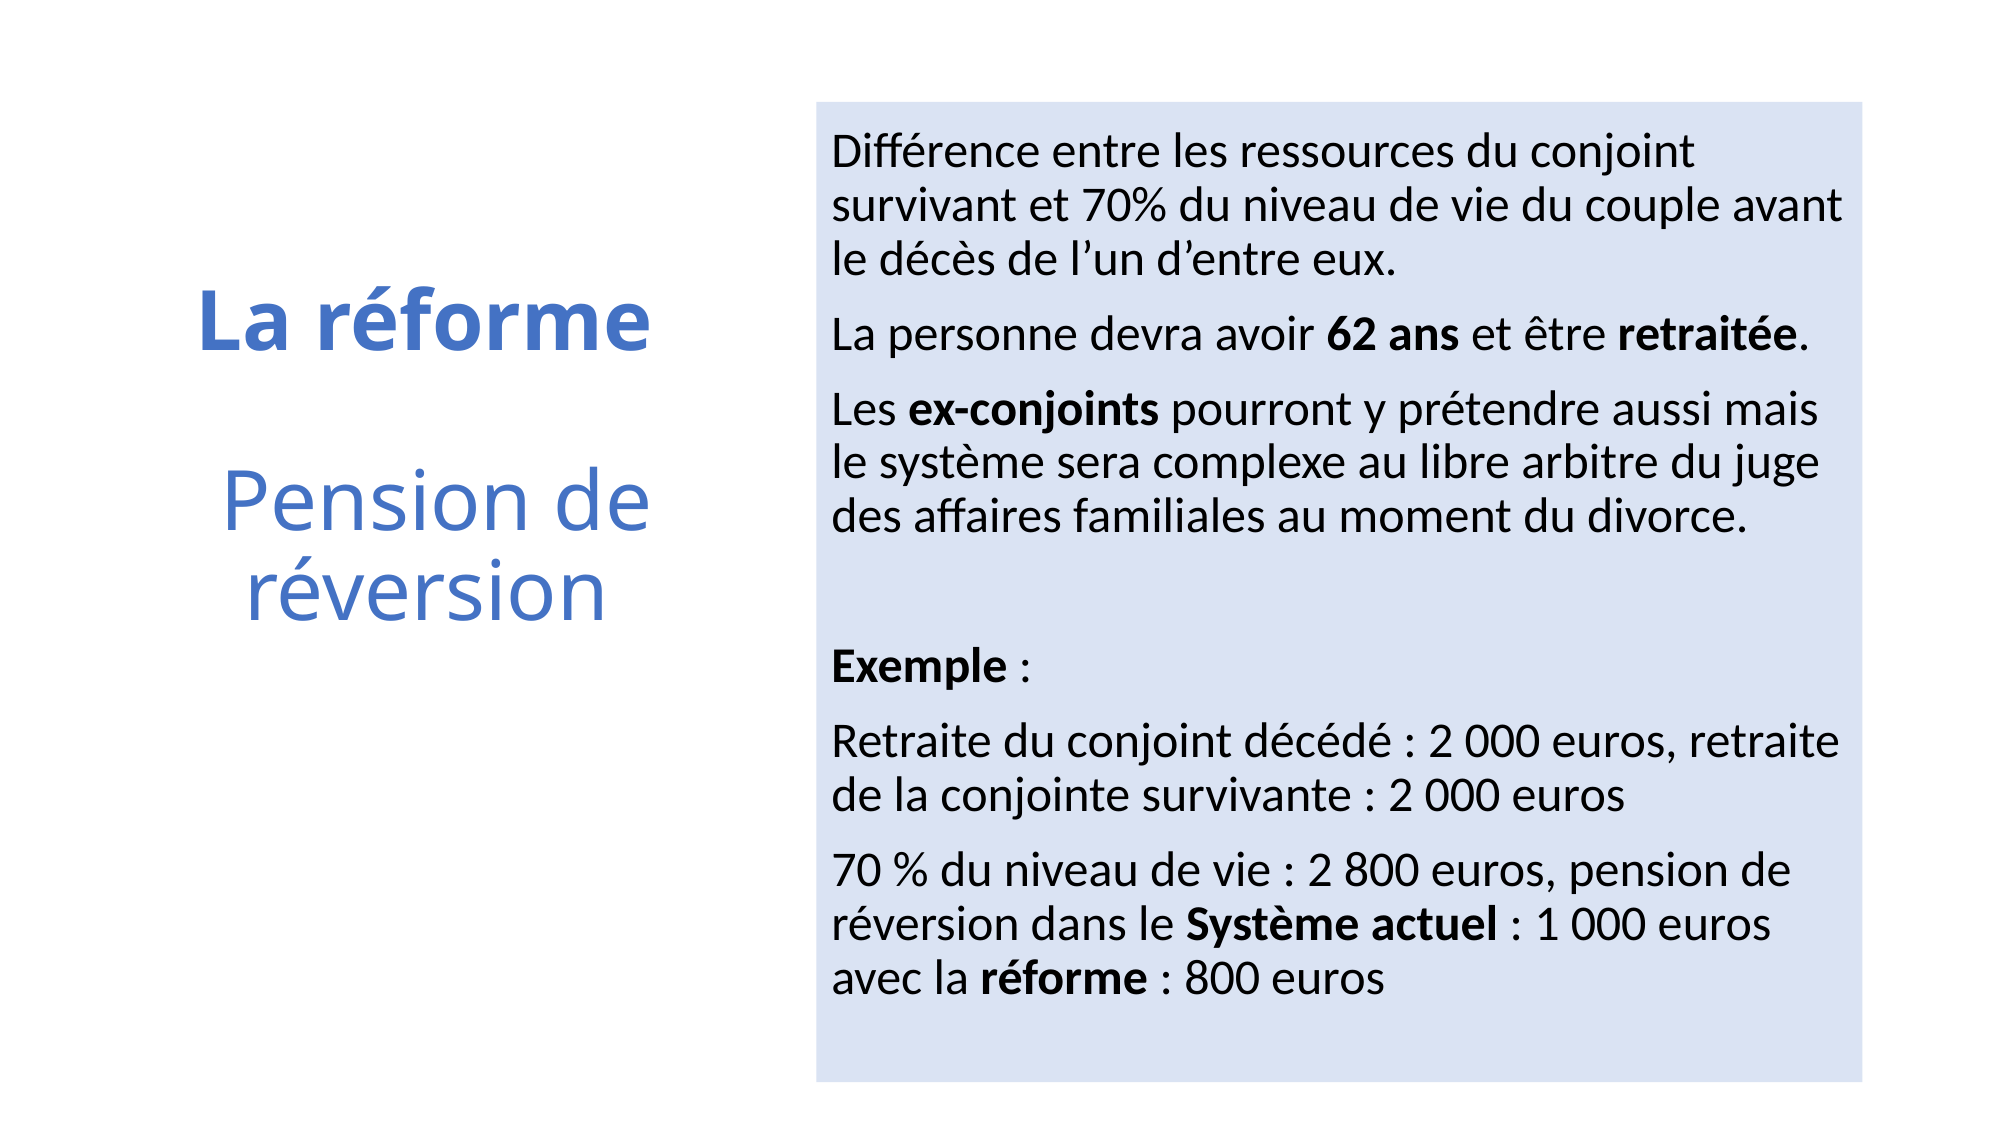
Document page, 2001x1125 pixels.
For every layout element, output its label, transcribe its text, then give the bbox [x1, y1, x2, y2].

list Différence entre les ressources du conjoint survivant et 70% du niveau de vie du couple avant le décès de l’un d’entre eux. La personne devra avoir 62 ans et être retraitée. Les ex-conjoints pourront y prétendre aussi mais le système sera complexe au libre arbitre du juge des affaires familiales au moment du divorce. Exemple : Retraite du conjoint décédé : 2 000 euros, retraite de la conjointe survivante : 2 000 euros 70 % du niveau de vie : 2 800 euros, pension de réversion dans le Système actuel : 1 000 euros avec la réforme : 800 euros [816, 101, 1863, 1083]
title La réforme Pension de réversion [137, 158, 711, 967]
